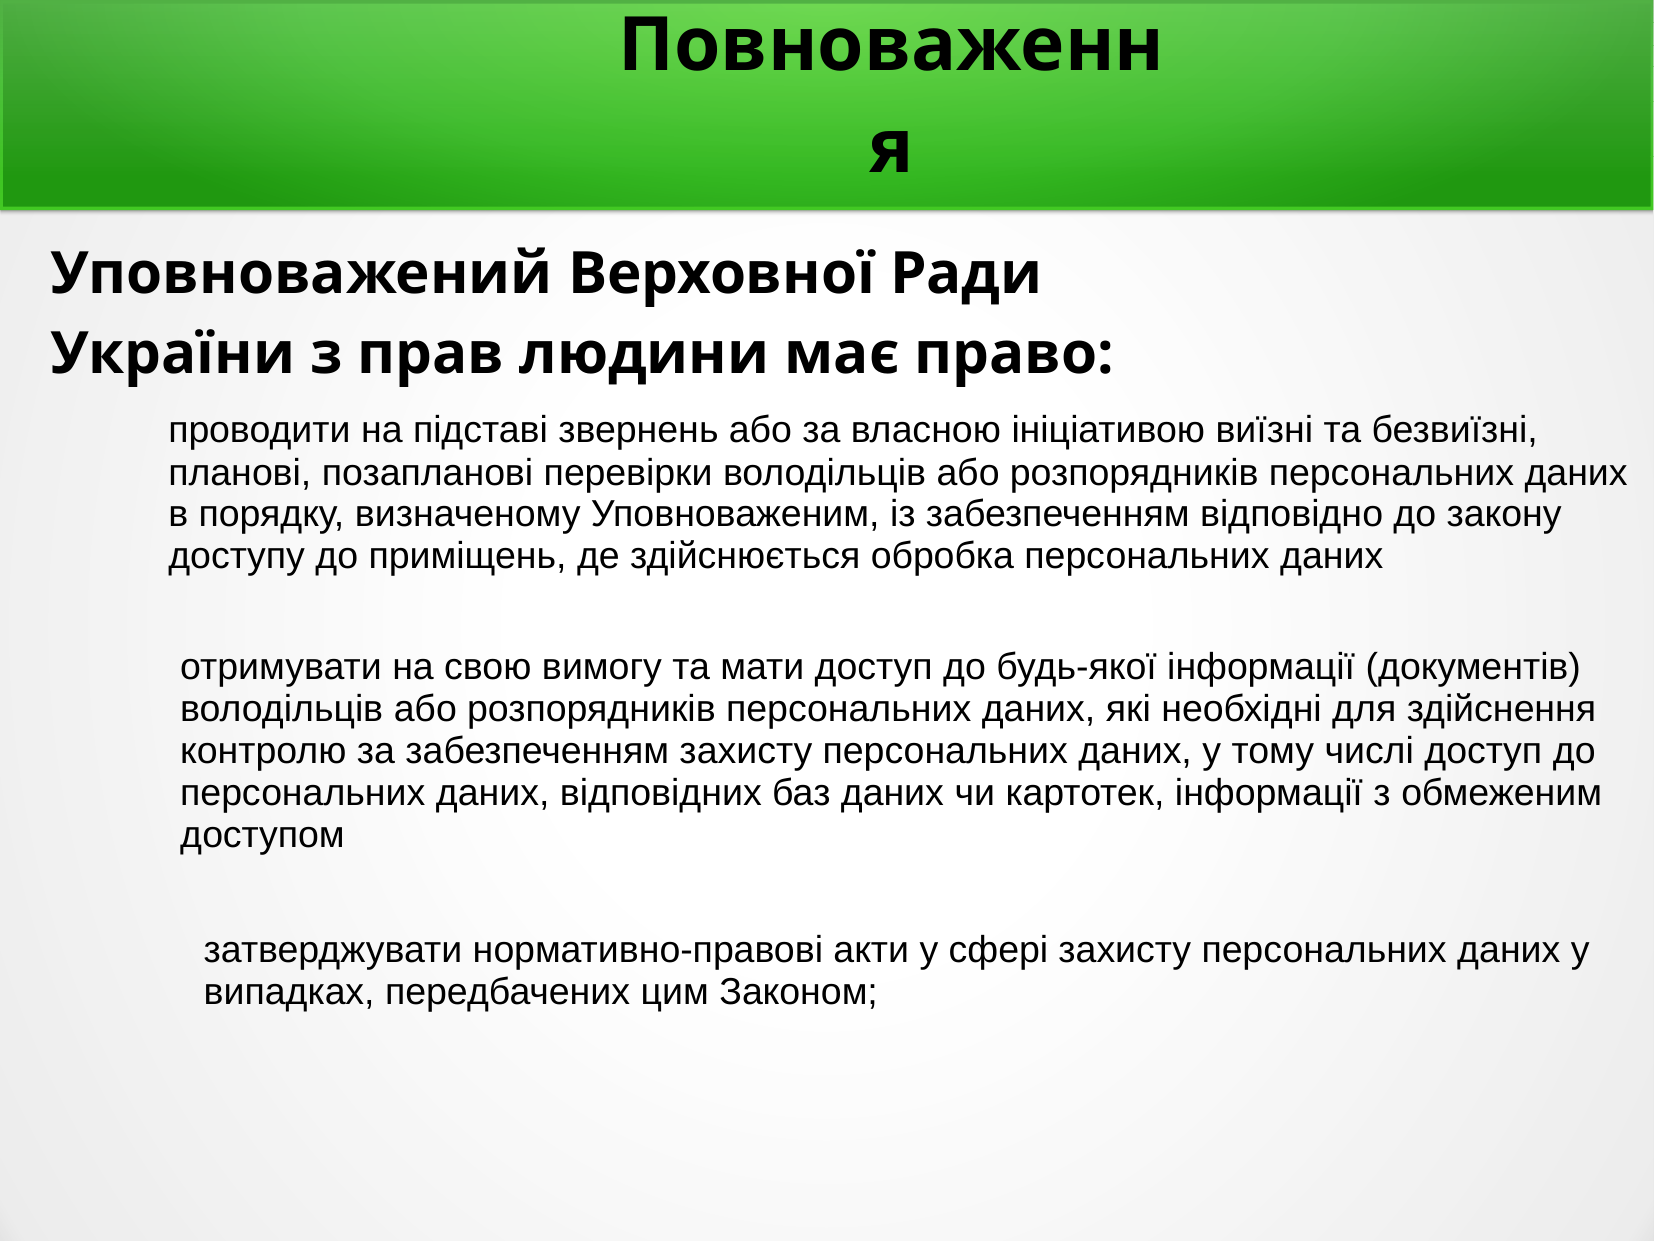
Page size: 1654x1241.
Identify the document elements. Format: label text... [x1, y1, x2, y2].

text_box затверджувати нормативно-правові акти у сфері захисту персональних даних у випадках, передбачених цим Законом; [188, 921, 1607, 1021]
text_box Повноваження [602, 35, 1182, 150]
text_box отримувати на свою вимогу та мати доступ до будь-якої інформації (документів) володільців або розпорядників персональних даних, які необхідні для здійснення контролю за забезпеченням захисту персональних даних, у тому числі доступ до персональних даних, відповідних баз даних чи картотек, інформації з обмеженим доступом [165, 637, 1619, 863]
text_box проводити на підставі звернень або за власною ініціативою виїзні та безвиїзні, планові, позапланові перевірки володільців або розпорядників персональних даних в порядку, визначеному Уповноваженим, із забезпеченням відповідно до закону доступу до приміщень, де здійснюється обробка персональних даних [153, 401, 1647, 585]
text_box Уповноважений Верховної Ради України з прав людини має право: [35, 224, 1193, 348]
